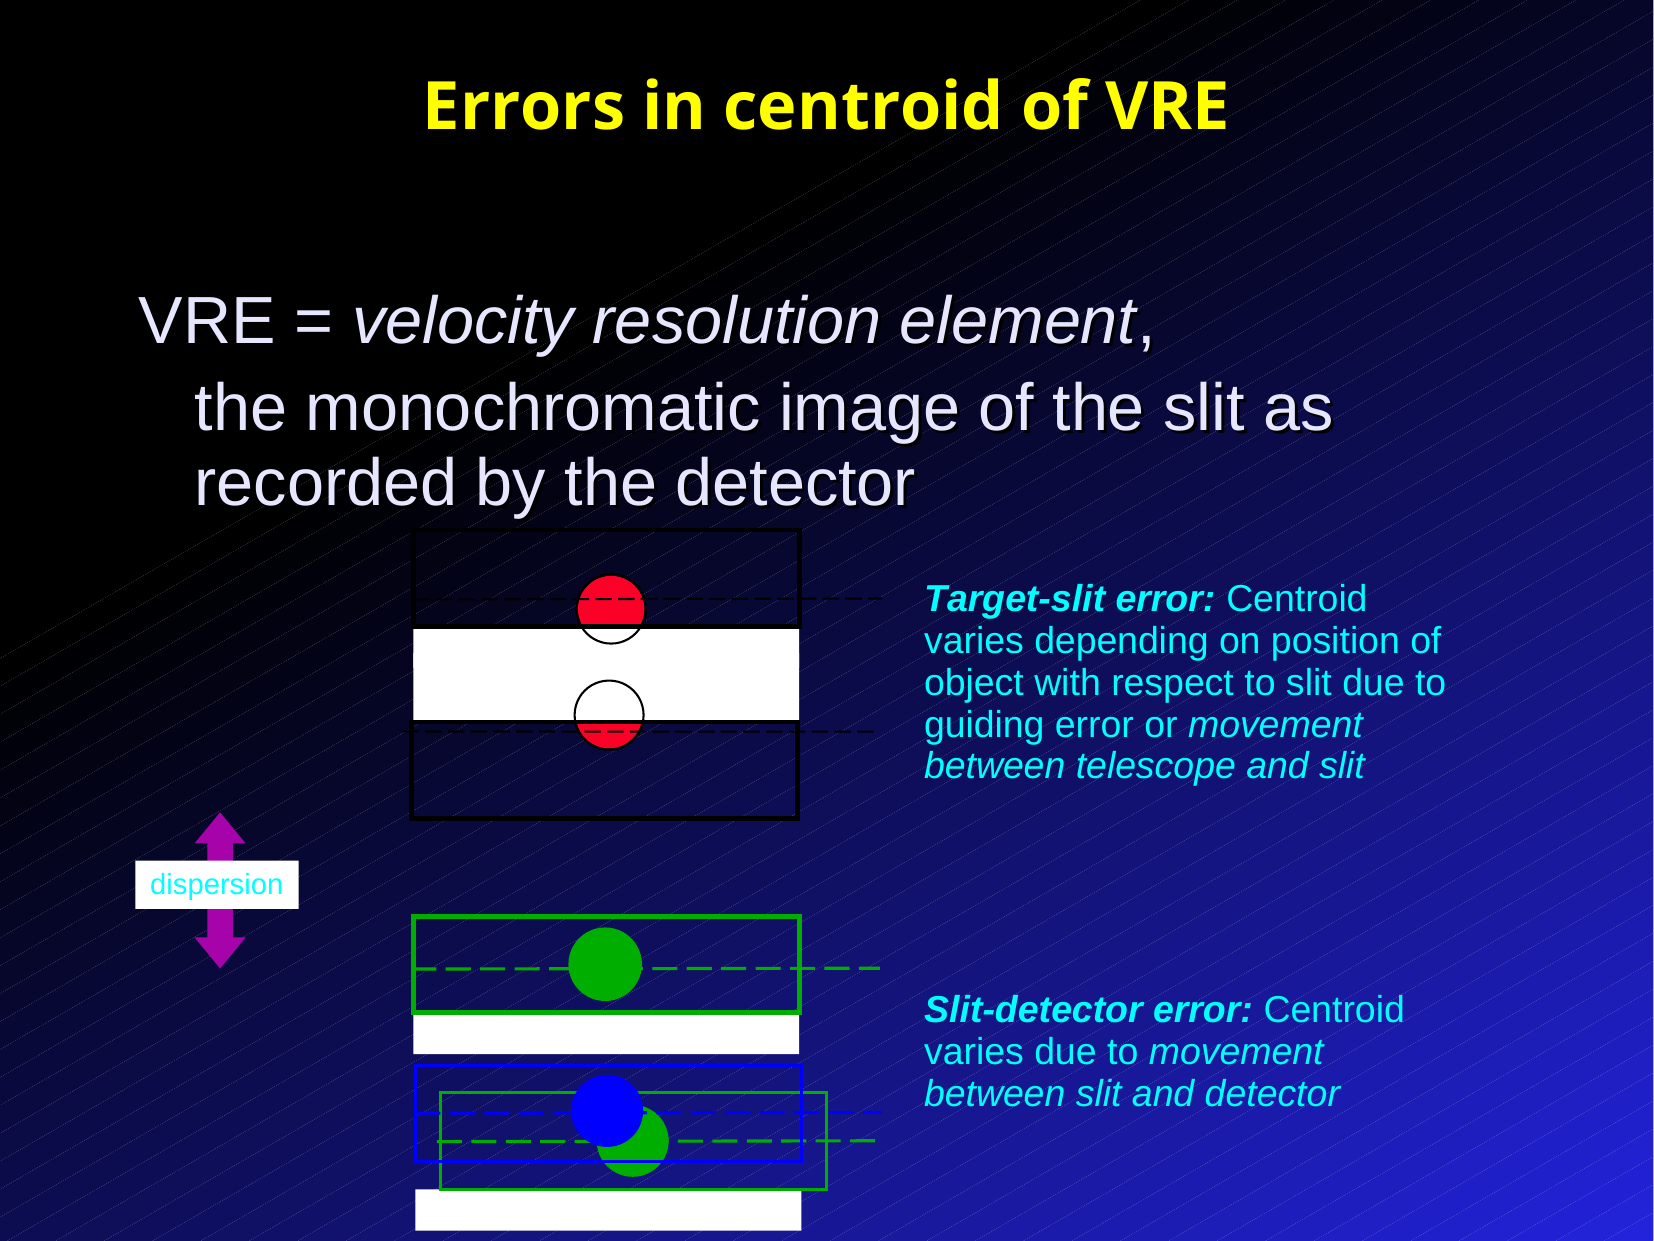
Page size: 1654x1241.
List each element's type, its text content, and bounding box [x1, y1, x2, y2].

text_box [618, 1172, 648, 1176]
title Errors in centroid of VRE [124, 0, 1530, 207]
text_box [415, 1189, 802, 1231]
text_box [194, 812, 246, 860]
list VRE = velocity resolution element, the monochromatic image of the slit as recorded by the detector [124, 275, 1530, 1172]
text_box [194, 909, 246, 969]
text_box dispersion [135, 860, 299, 909]
